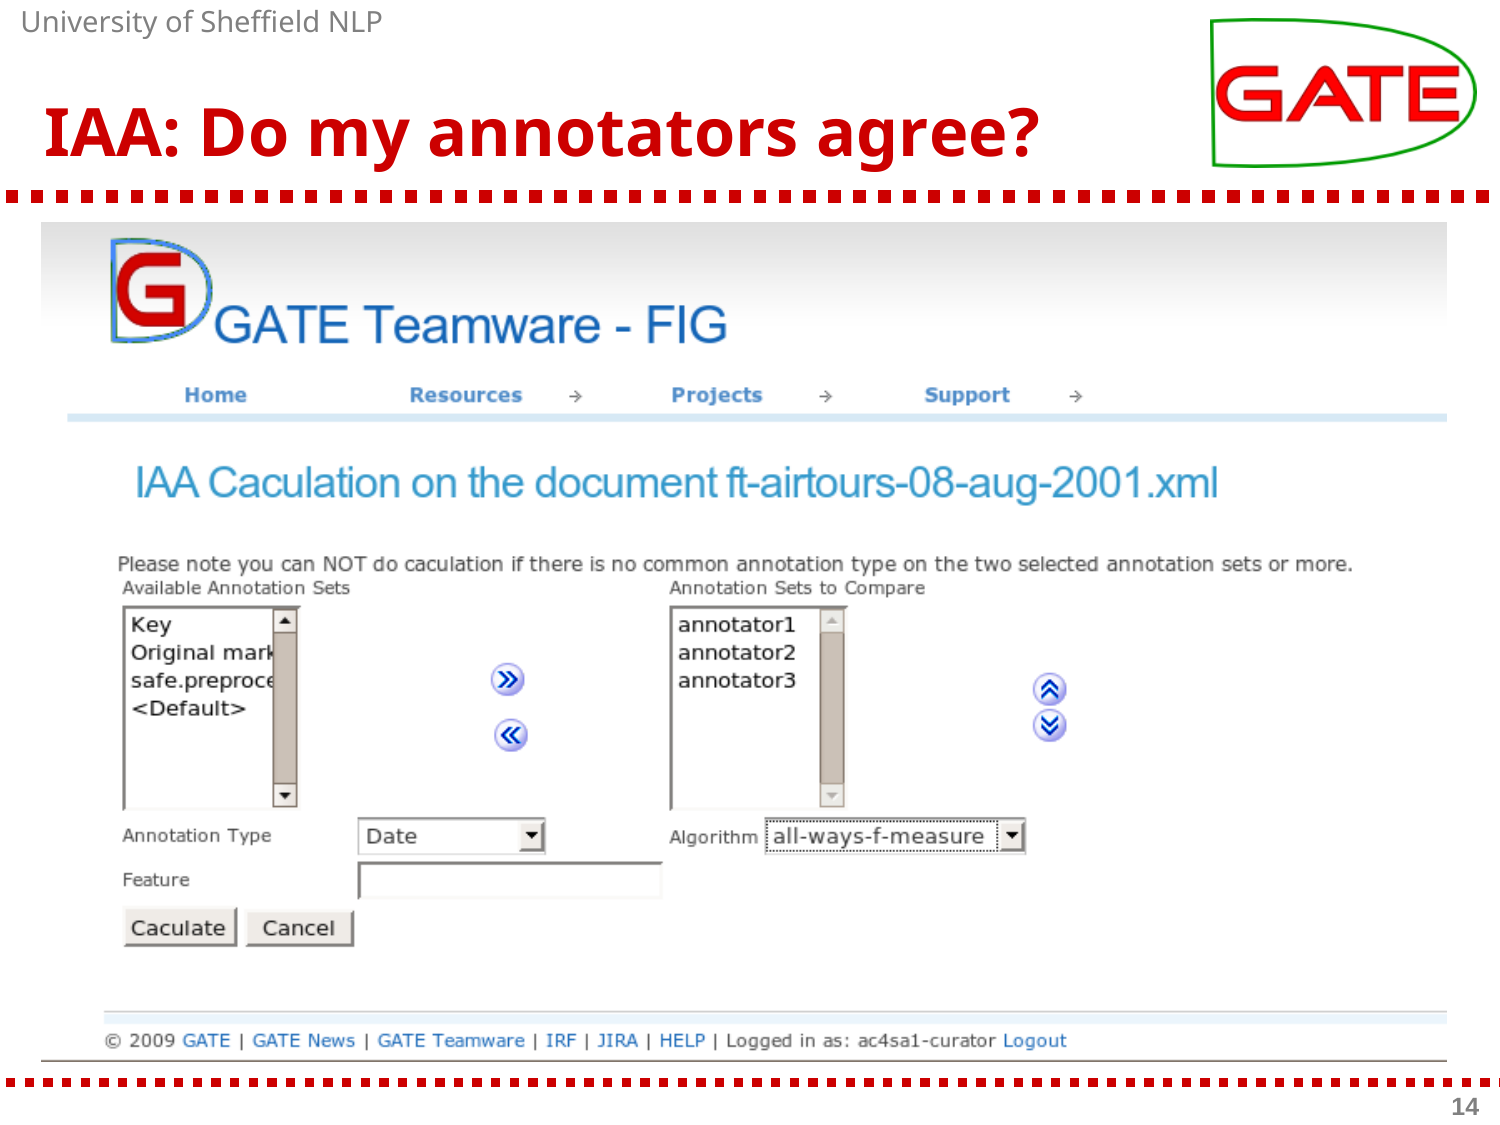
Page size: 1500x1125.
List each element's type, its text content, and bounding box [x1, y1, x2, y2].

picture [41, 222, 1447, 1062]
text_box <number> [1144, 1082, 1495, 1125]
picture [1210, 18, 1477, 168]
title IAA: Do my annotators agree? [29, 2, 1188, 178]
